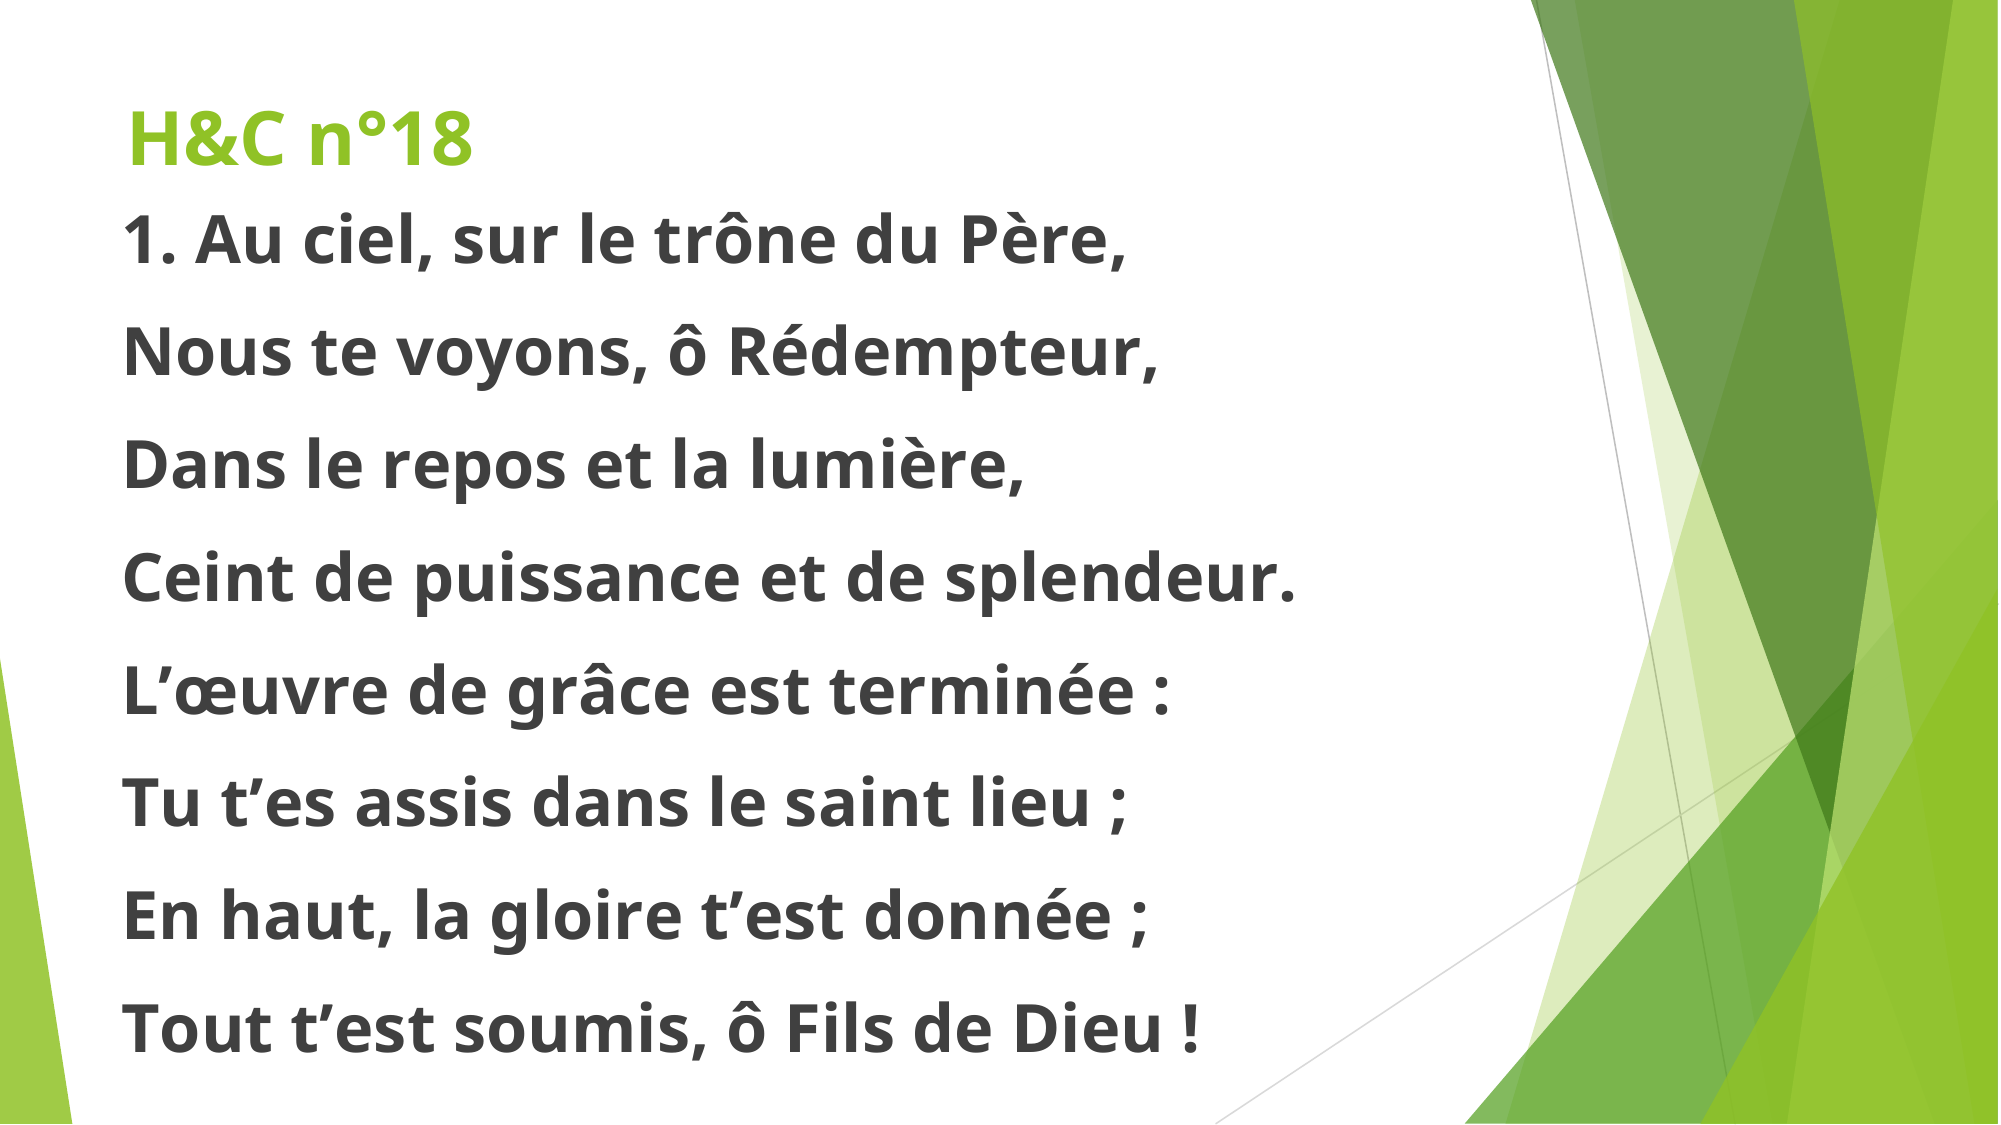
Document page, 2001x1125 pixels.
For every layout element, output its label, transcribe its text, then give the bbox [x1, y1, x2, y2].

text_box 1. Au ciel, sur le trône du Père, Nous te voyons, ô Rédempteur, Dans le repos et la lumière, Ceint de puissance et de splendeur. L’œuvre de grâce est terminée : Tu t’es assis dans le saint lieu ; En haut, la gloire t’est donnée ; Tout t’est soumis, ô Fils de Dieu ! [106, 177, 1973, 1037]
text_box H&C n°18 [111, 82, 1522, 177]
